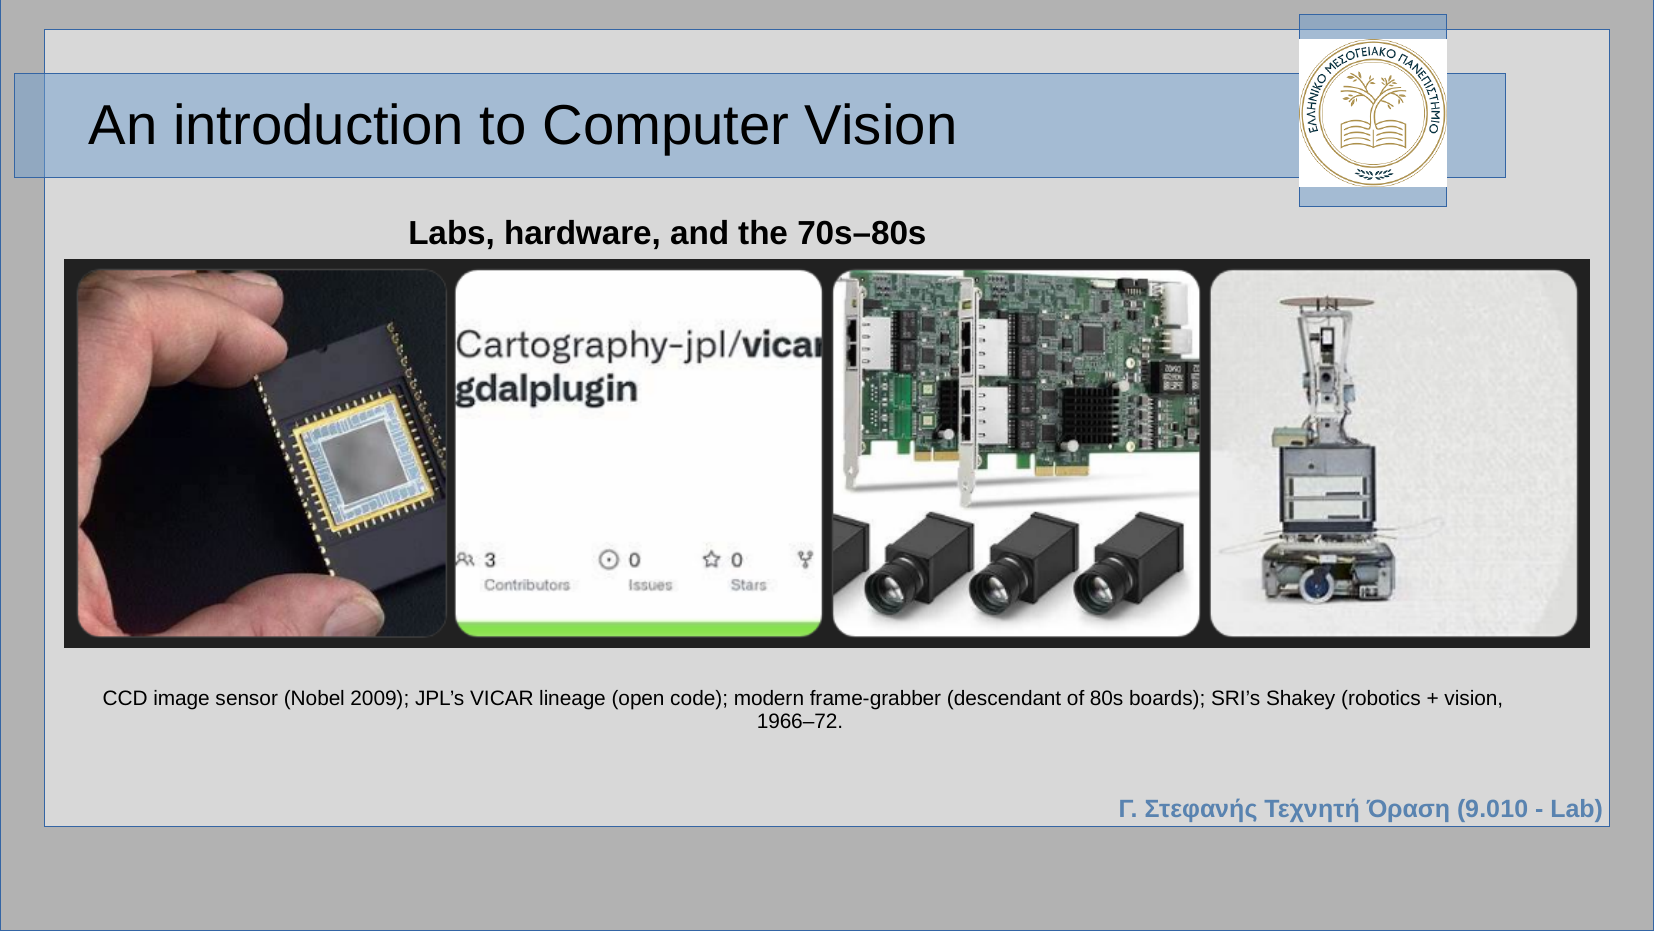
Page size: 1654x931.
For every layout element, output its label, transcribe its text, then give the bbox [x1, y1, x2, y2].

text_box CCD image sensor (Nobel 2009); JPL’s VICAR lineage (open code); modern frame-grabber (descendant of 80s boards); SRI’s Shakey (robotics + vision, 1966–72. [70, 679, 1536, 741]
title An introduction to Computer Vision [88, 73, 1299, 178]
picture [64, 259, 1590, 648]
title An introduction to Computer Vision [1447, 73, 1506, 178]
text_box Γ. Στεφανής Τεχνητή Όραση (9.010 - Lab) [1092, 772, 1630, 844]
text_box Labs, hardware, and the 70s–80s [66, 206, 1270, 259]
picture [1299, 39, 1447, 187]
